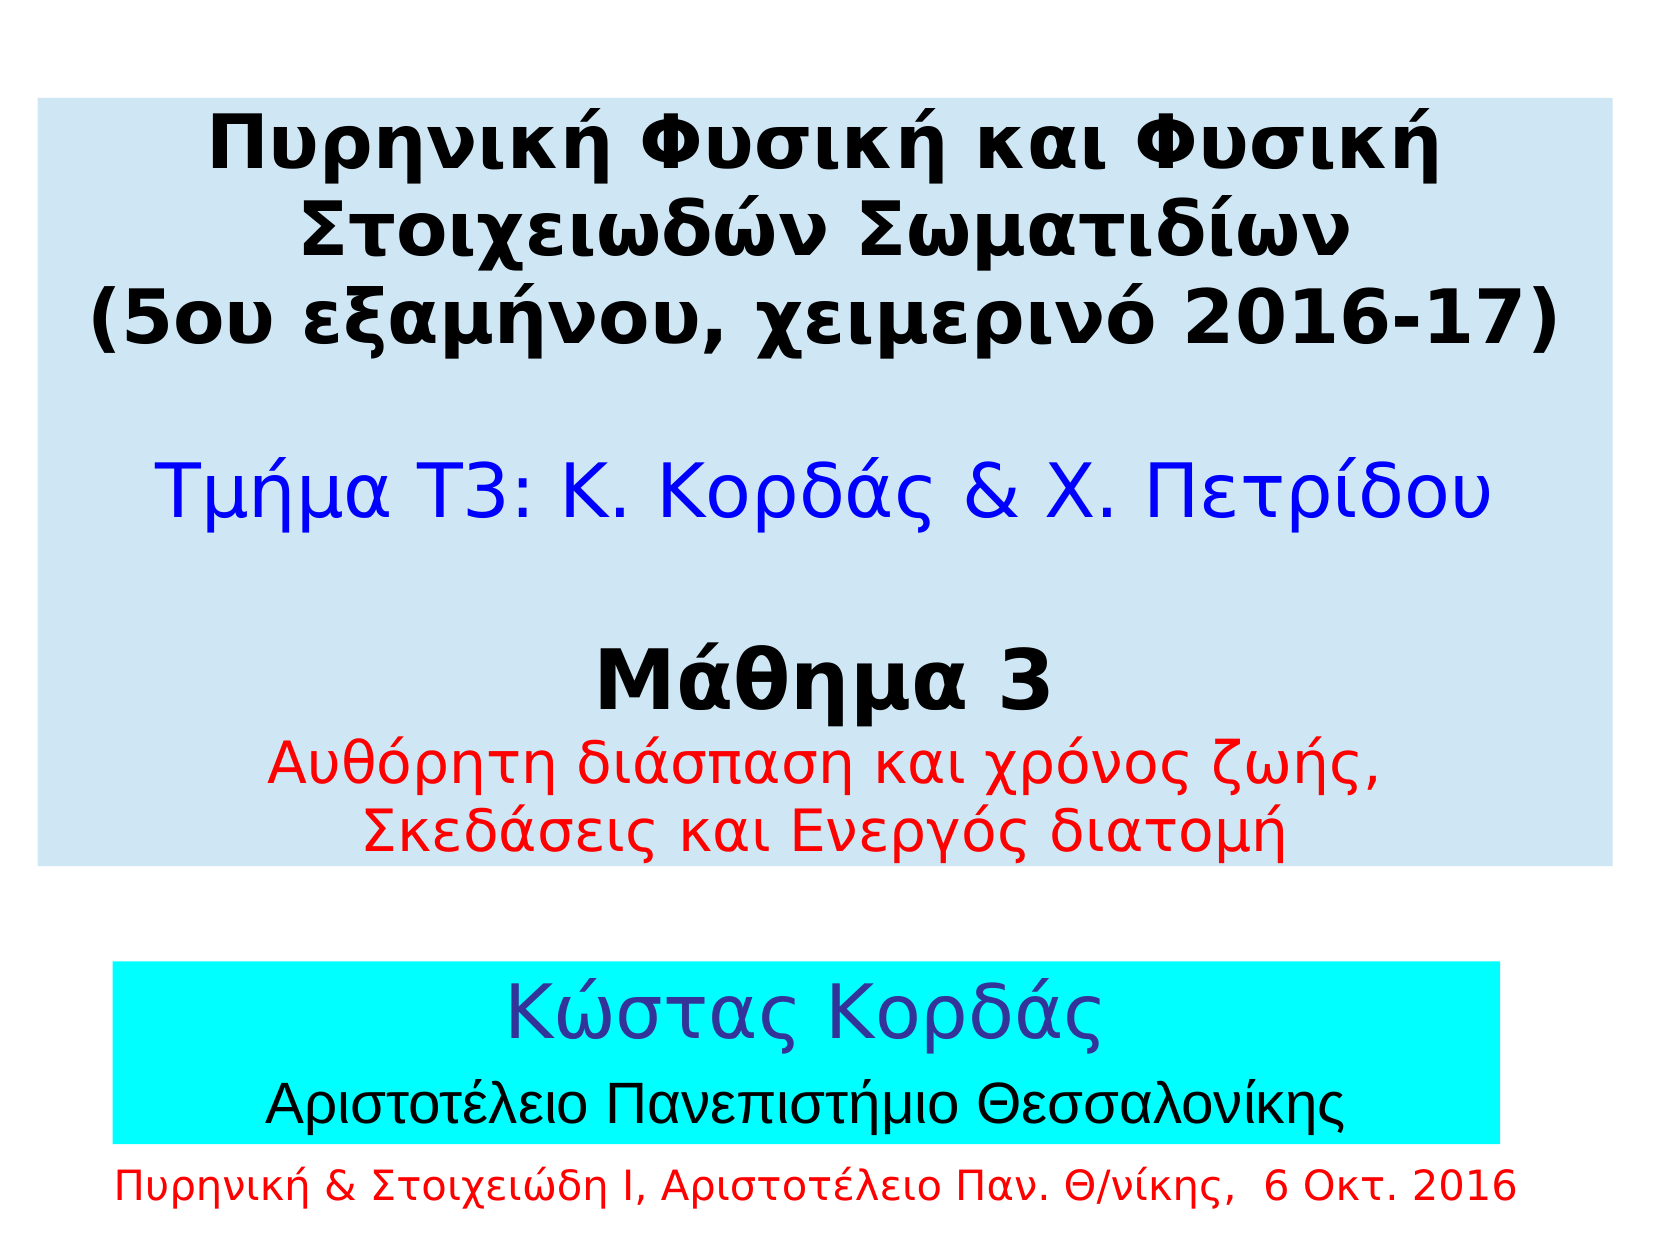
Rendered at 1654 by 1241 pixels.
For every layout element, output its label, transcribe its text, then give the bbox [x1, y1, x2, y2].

title Πυρηνική Φυσική και Φυσική Στοιχειωδών Σωματιδίων (5ου εξαμήνου, χειμερινό 2016-17) Τμήμα T3: Κ. Κορδάς & Χ. Πετρίδου Μάθημα 3 Αυθόρητη διάσπαση και χρόνος ζωής, Σκεδάσεις και Ενεργός διατομή [37, 97, 1613, 867]
text_box Πυρηνική & Στοιχειώδη Ι, Αριστοτέλειο Παν. Θ/νίκης, 6 Οκτ. 2016 [98, 1154, 1534, 1219]
text_box Κώστας Κορδάς Αριστοτέλειο Πανεπιστήμιο Θεσσαλονίκης [112, 961, 1501, 1145]
